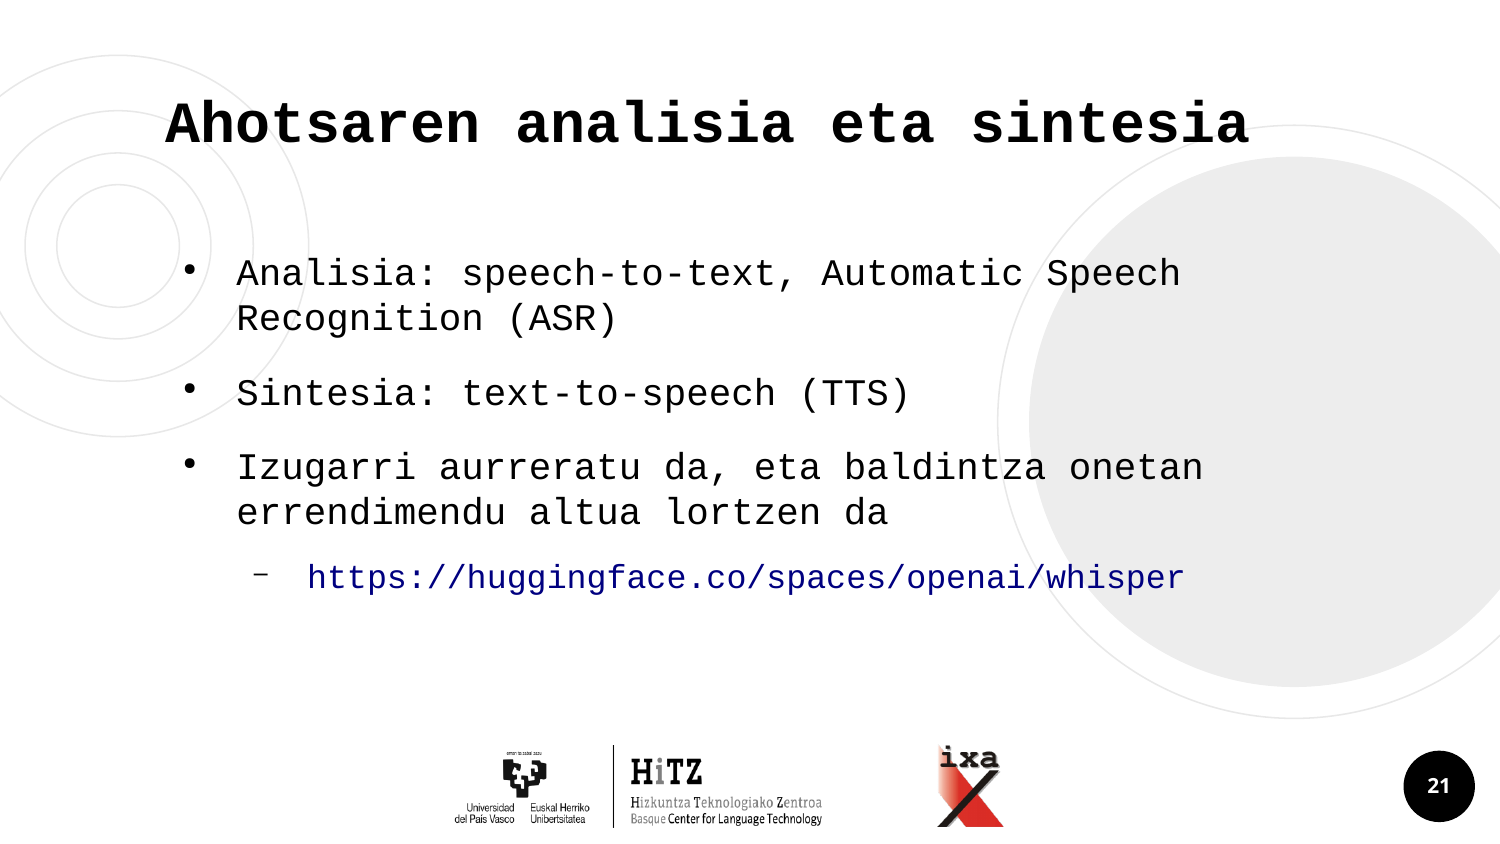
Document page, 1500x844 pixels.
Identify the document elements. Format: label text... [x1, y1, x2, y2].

list Analisia: speech-to-text, Automatic Speech Recognition (ASR) Sintesia: text-to-speech (TTS) Izugarri aurreratu da, eta baldintza onetan errendimendu altua lortzen da https://huggingface.co/spaces/openai/whisper [165, 248, 1252, 709]
picture [937, 744, 1004, 827]
text_box <zenbakia> [1403, 750, 1475, 823]
title Ahotsaren analisia eta sintesia [165, 70, 1312, 183]
picture [450, 745, 827, 828]
